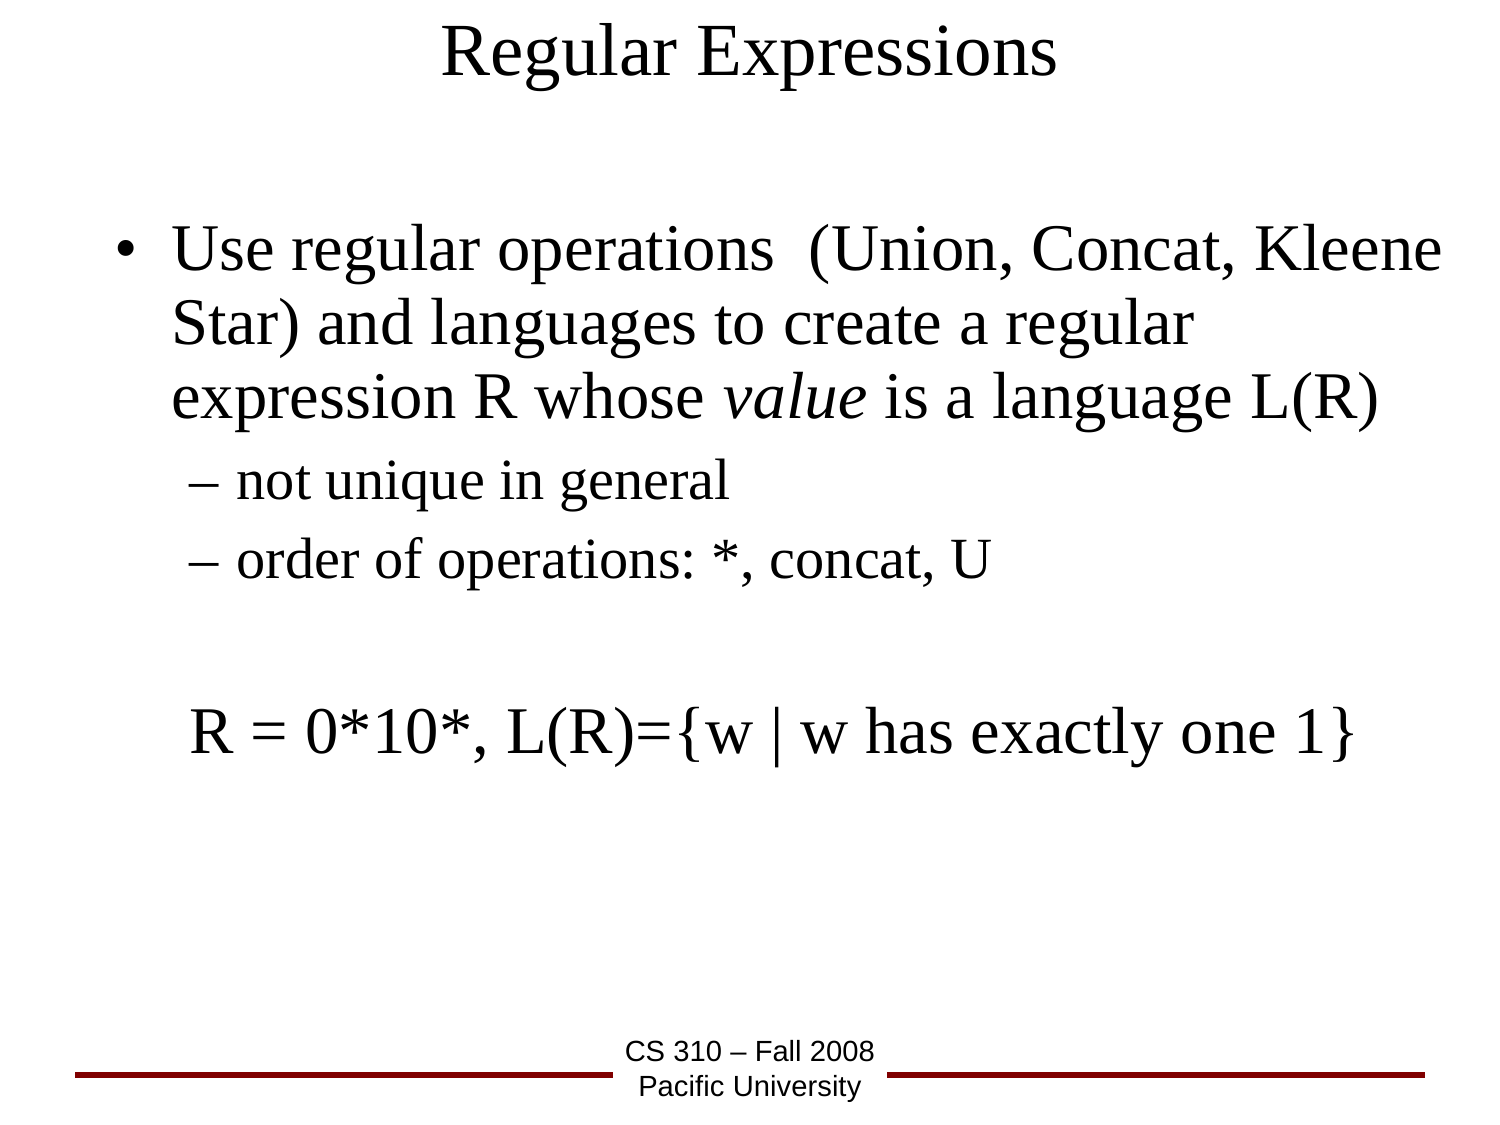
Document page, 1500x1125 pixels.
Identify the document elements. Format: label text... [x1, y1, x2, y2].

list Use regular operations (Union, Concat, Kleene Star) and languages to create a regular expression R whose value is a language L(R) not unique in general order of operations: *, concat, U R = 0*10*, L(R)={w | w has exactly one 1} [99, 112, 1463, 1088]
title Regular Expressions [112, 0, 1388, 103]
